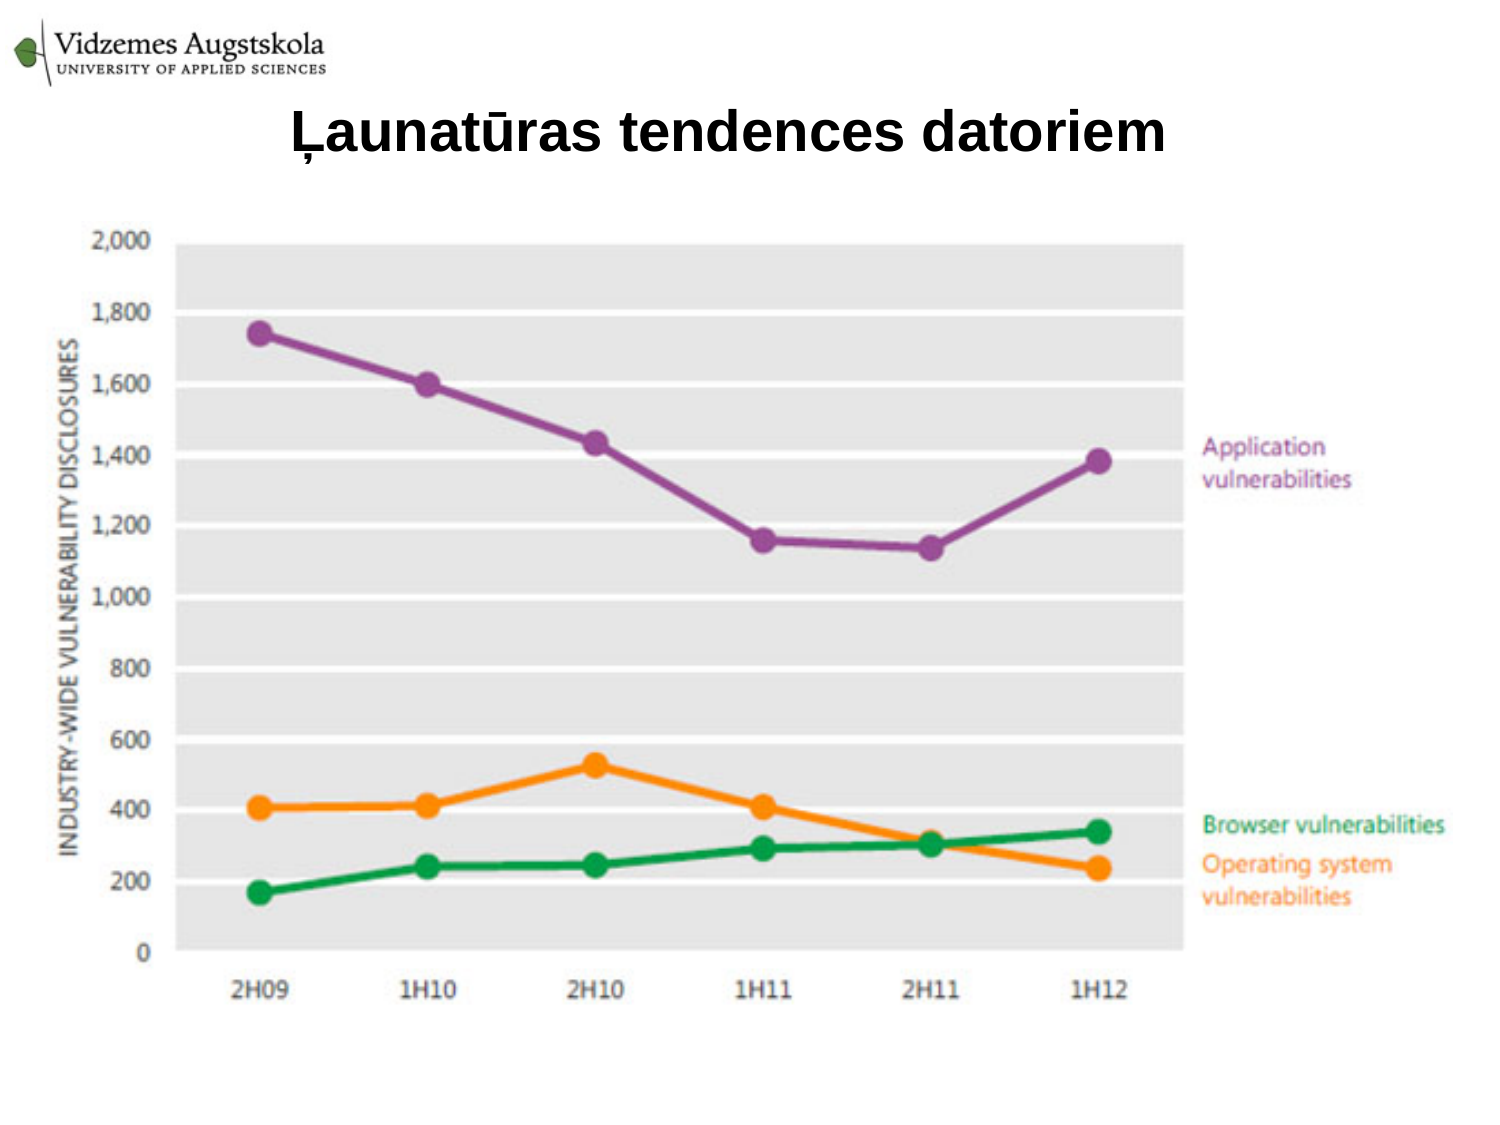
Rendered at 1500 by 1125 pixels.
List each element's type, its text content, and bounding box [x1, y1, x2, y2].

title Ļaunatūras tendences datoriem [85, 87, 1372, 177]
picture [5, 2, 334, 102]
picture [29, 221, 1453, 1016]
